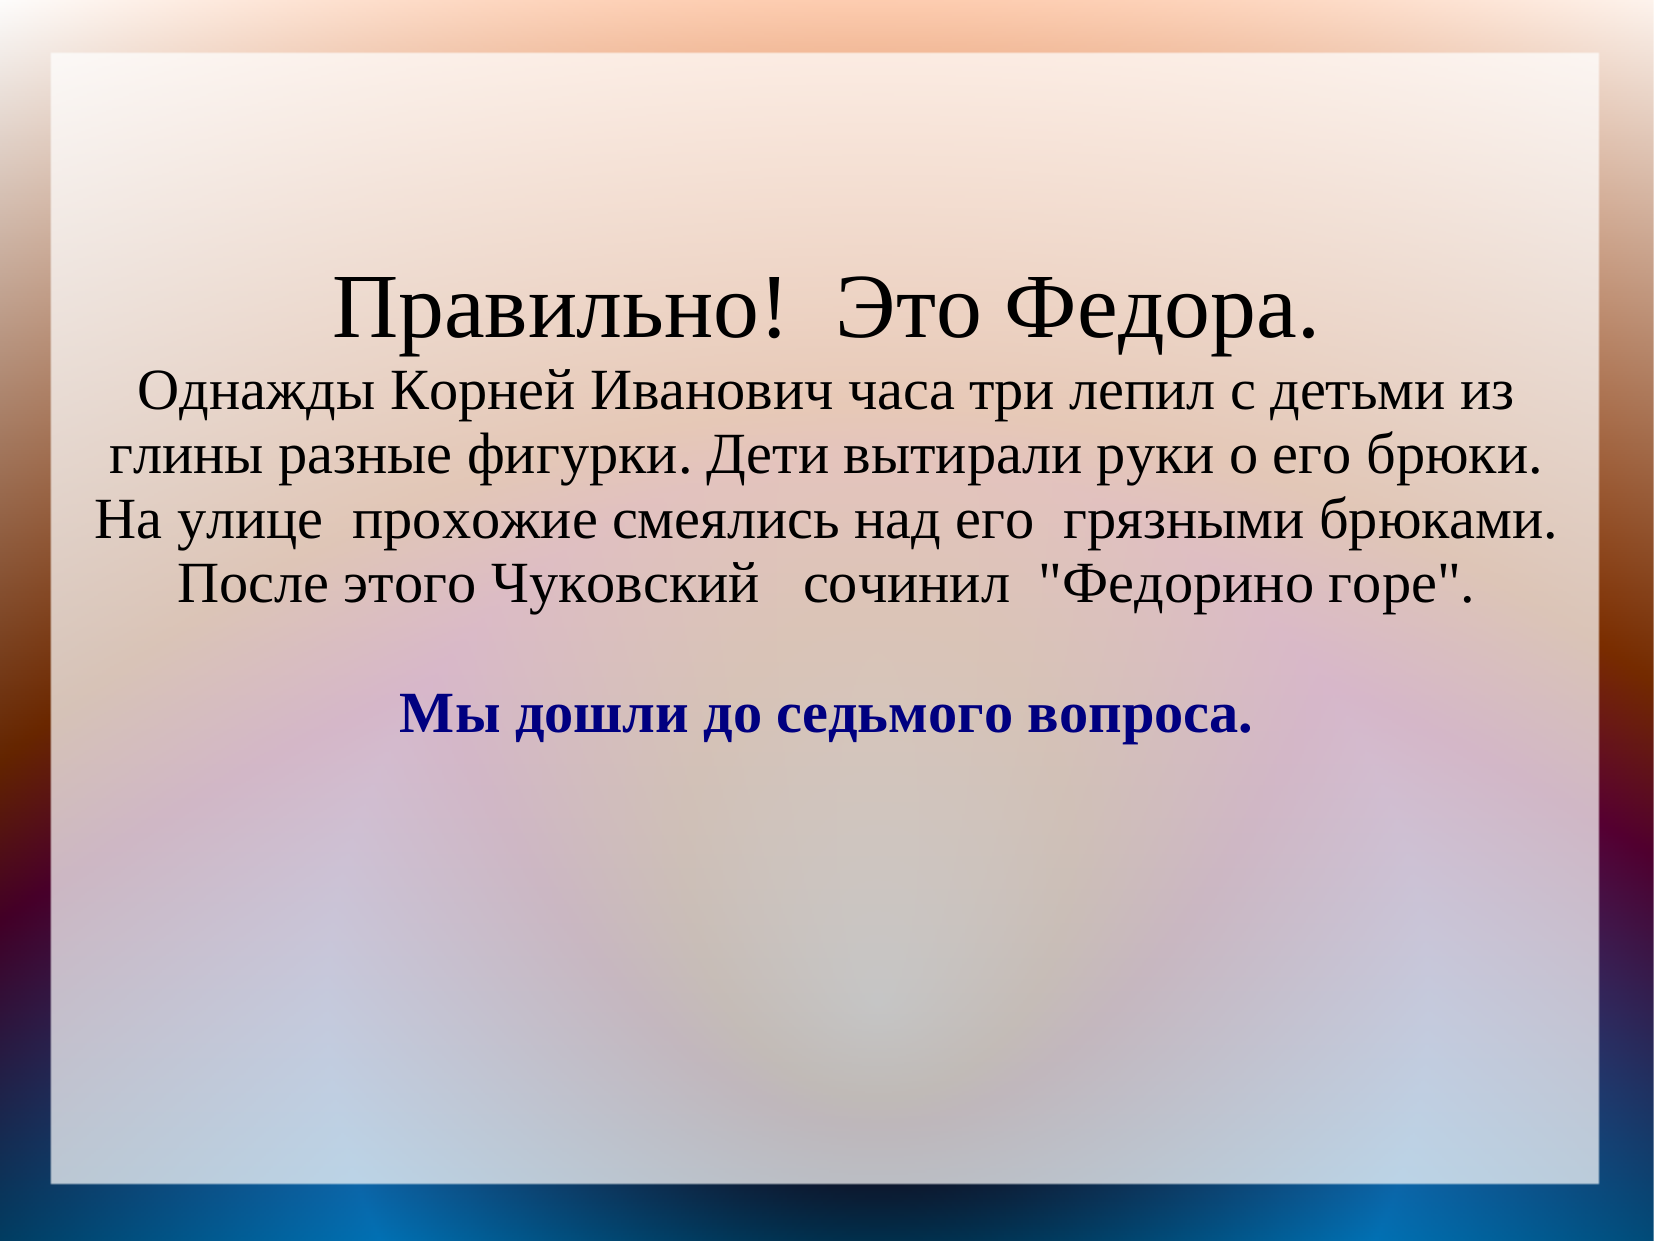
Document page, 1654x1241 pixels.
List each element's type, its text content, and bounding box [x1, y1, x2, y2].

subtitle Правильно! Это Федора. Однажды Корней Иванович часа три лепил с детьми из глины разные фигурки. Дети вытирали руки о его брюки. На улице прохожие смеялись над его грязными брюками. После этого Чуковский сочинил "Федорино горе". Мы дошли до седьмого вопроса. [82, 55, 1571, 1010]
picture [0, 0, 1654, 1241]
